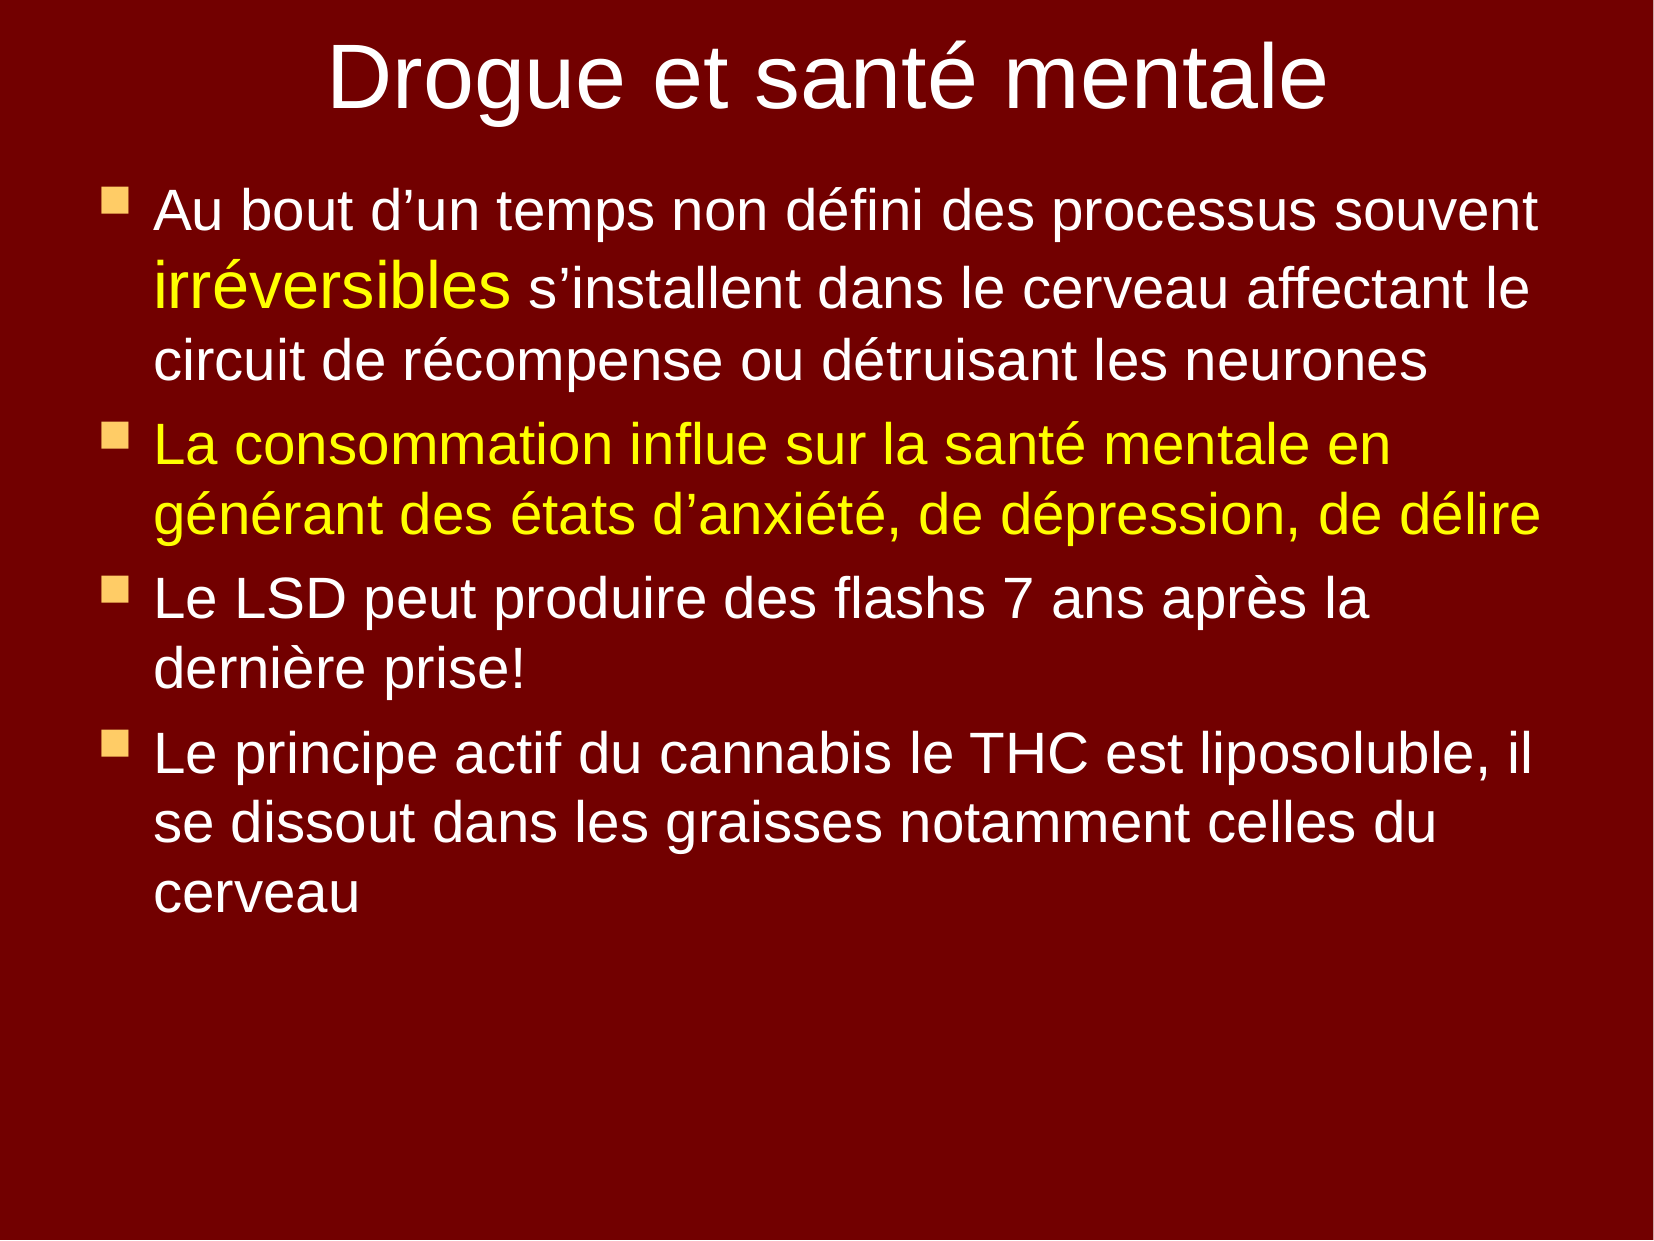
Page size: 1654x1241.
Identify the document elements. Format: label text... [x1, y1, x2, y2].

list Au bout d’un temps non défini des processus souvent irréversibles s’installent dans le cerveau affectant le circuit de récompense ou détruisant les neurones La consommation influe sur la santé mentale en générant des états d’anxiété, de dépression, de délire Le LSD peut produire des flashs 7 ans après la dernière prise! Le principe actif du cannabis le THC est liposoluble, il se dissout dans les graisses notamment celles du cerveau [82, 164, 1571, 1206]
title Drogue et santé mentale [84, 0, 1573, 176]
